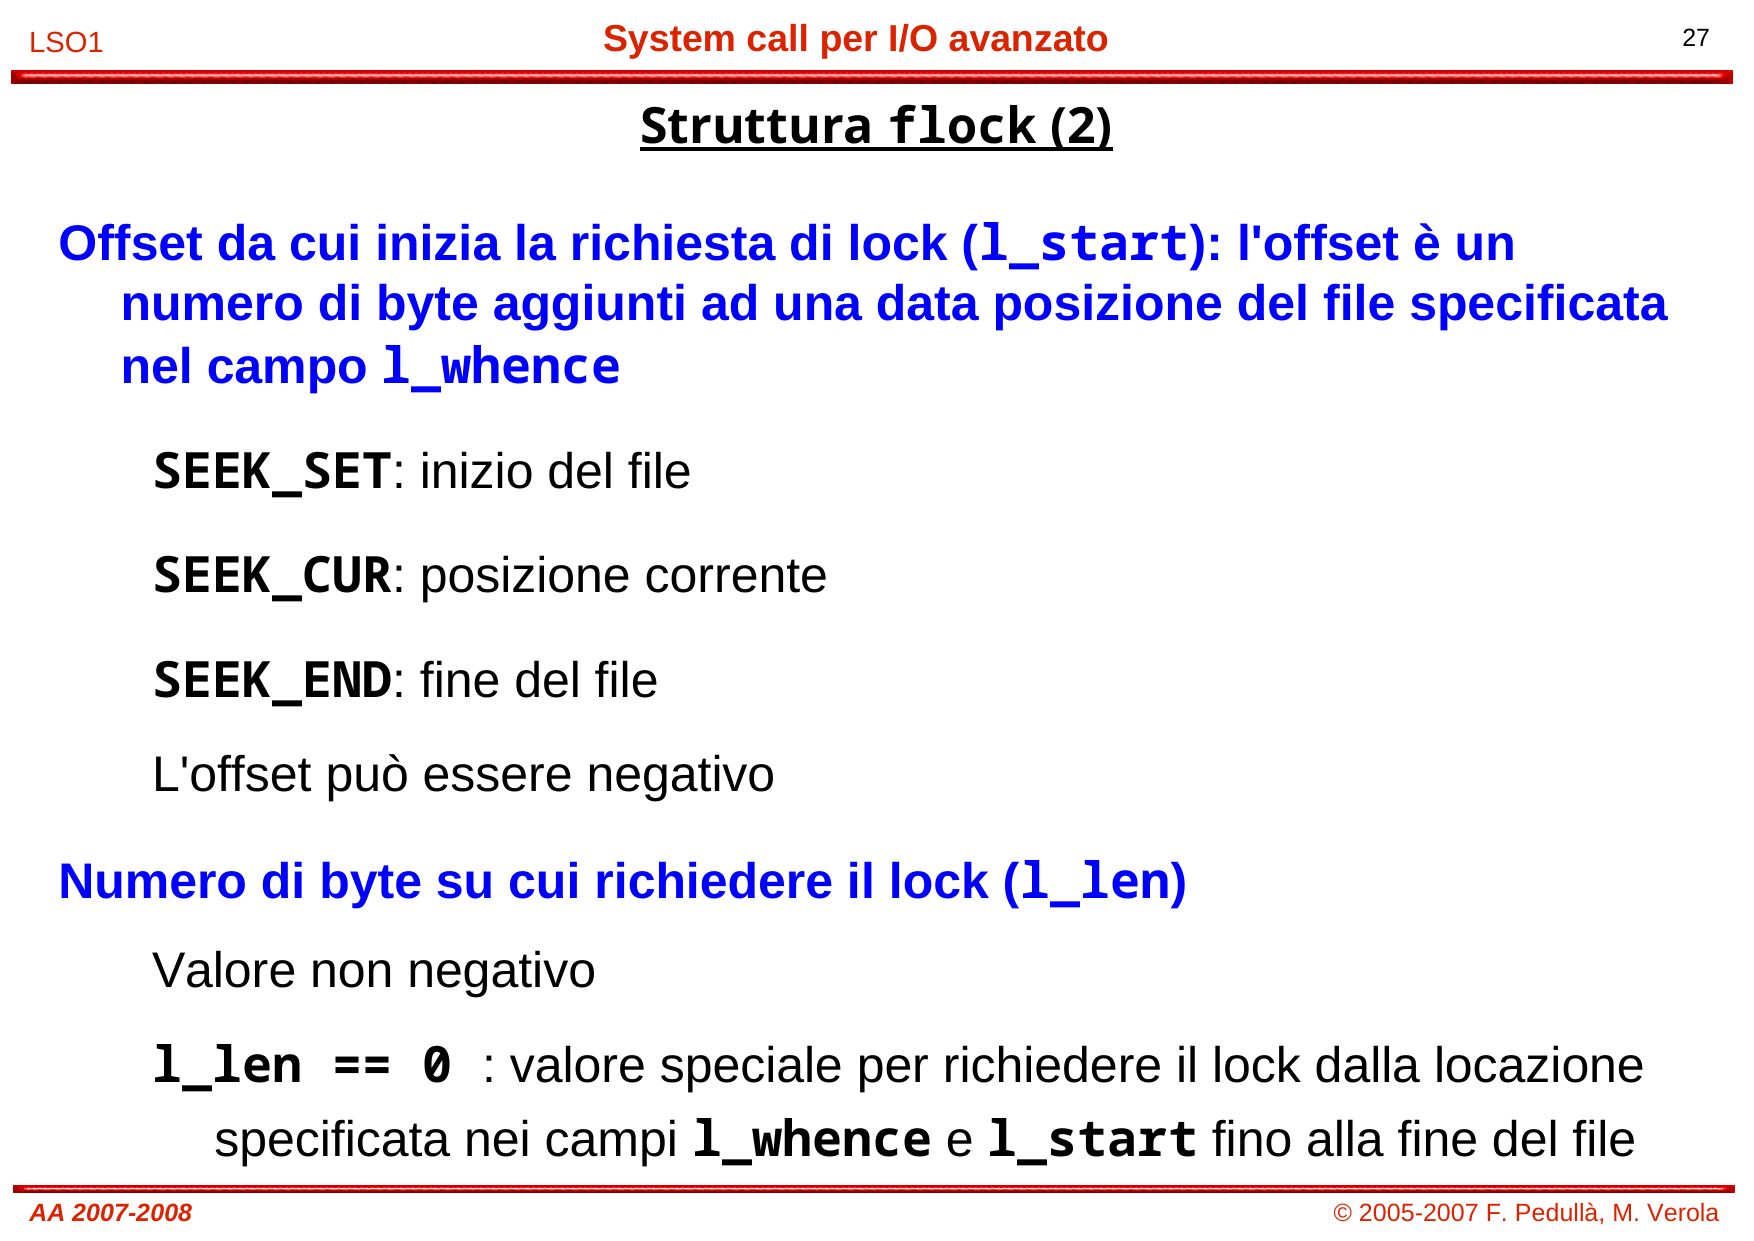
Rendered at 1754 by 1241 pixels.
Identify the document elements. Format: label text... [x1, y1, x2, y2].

picture [11, 70, 1733, 84]
list Offset da cui inizia la richiesta di lock (l_start): l'offset è un numero di byte aggiunti ad una data posizione del file specificata nel campo l_whence SEEK_SET: inizio del file SEEK_CUR: posizione corrente SEEK_END: fine del file L'offset può essere negativo Numero di byte su cui richiedere il lock (l_len) Valore non negativo l_len == 0 : valore speciale per richiedere il lock dalla locazione specificata nei campi l_whence e l_start fino alla fine del file [58, 206, 1696, 1188]
title Struttura flock (2) [40, 78, 1713, 174]
picture [13, 1185, 1735, 1193]
